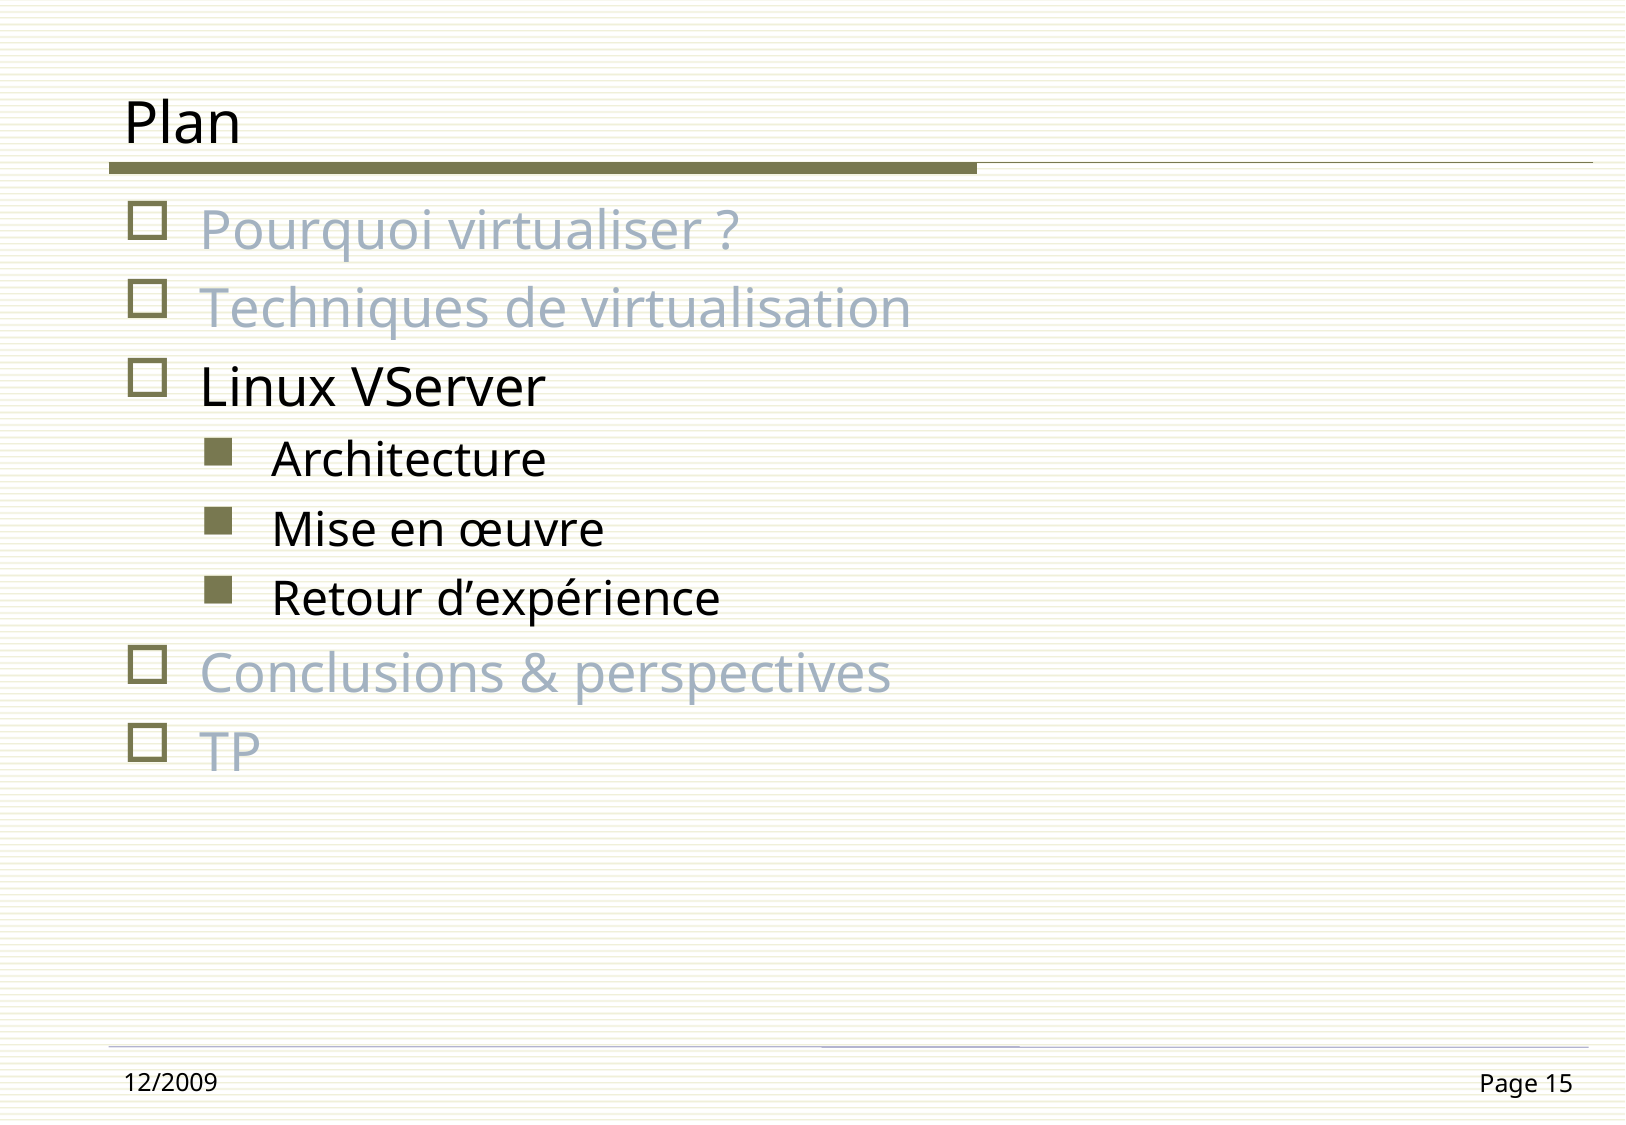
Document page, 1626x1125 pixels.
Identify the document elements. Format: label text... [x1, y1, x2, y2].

list Pourquoi virtualiser ? Techniques de virtualisation Linux VServer Architecture Mise en œuvre Retour d’expérience Conclusions & perspectives TP [108, 187, 1595, 1035]
title Plan [108, 12, 1596, 163]
picture [0, 0, 1626, 1125]
